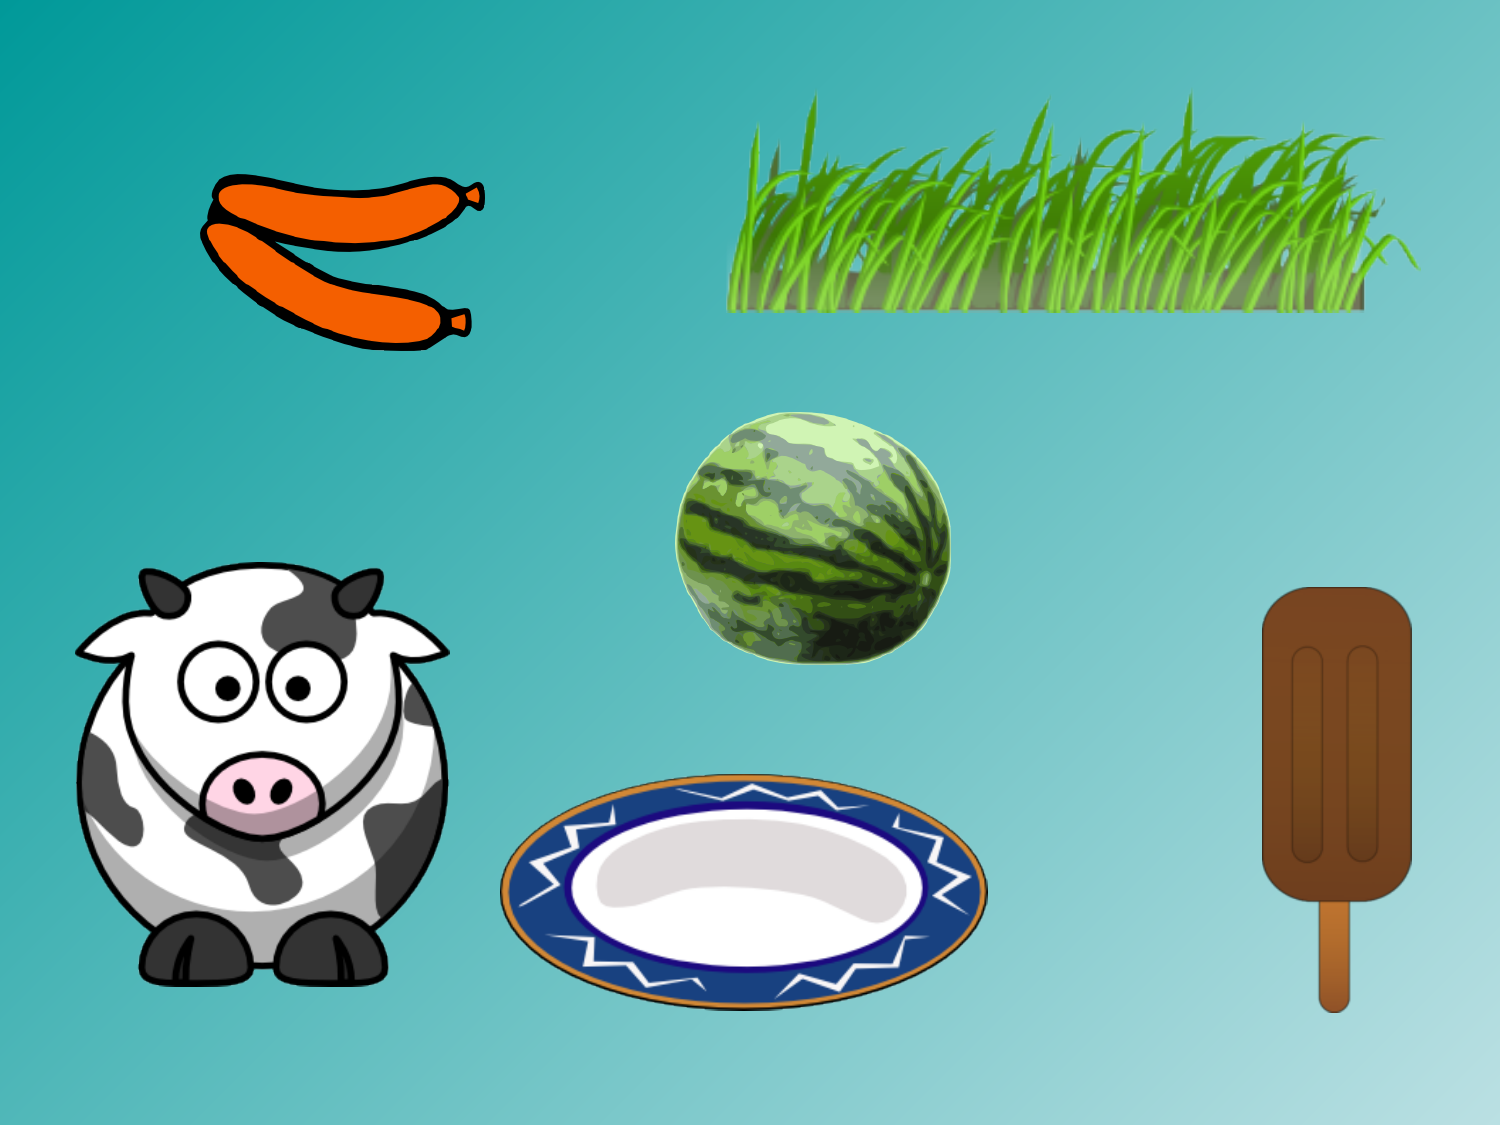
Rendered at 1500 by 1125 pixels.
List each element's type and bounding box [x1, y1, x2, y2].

picture [675, 412, 951, 665]
picture [75, 562, 450, 987]
picture [725, 87, 1421, 313]
picture [500, 774, 988, 1011]
picture [200, 174, 485, 351]
picture [1262, 587, 1412, 1013]
